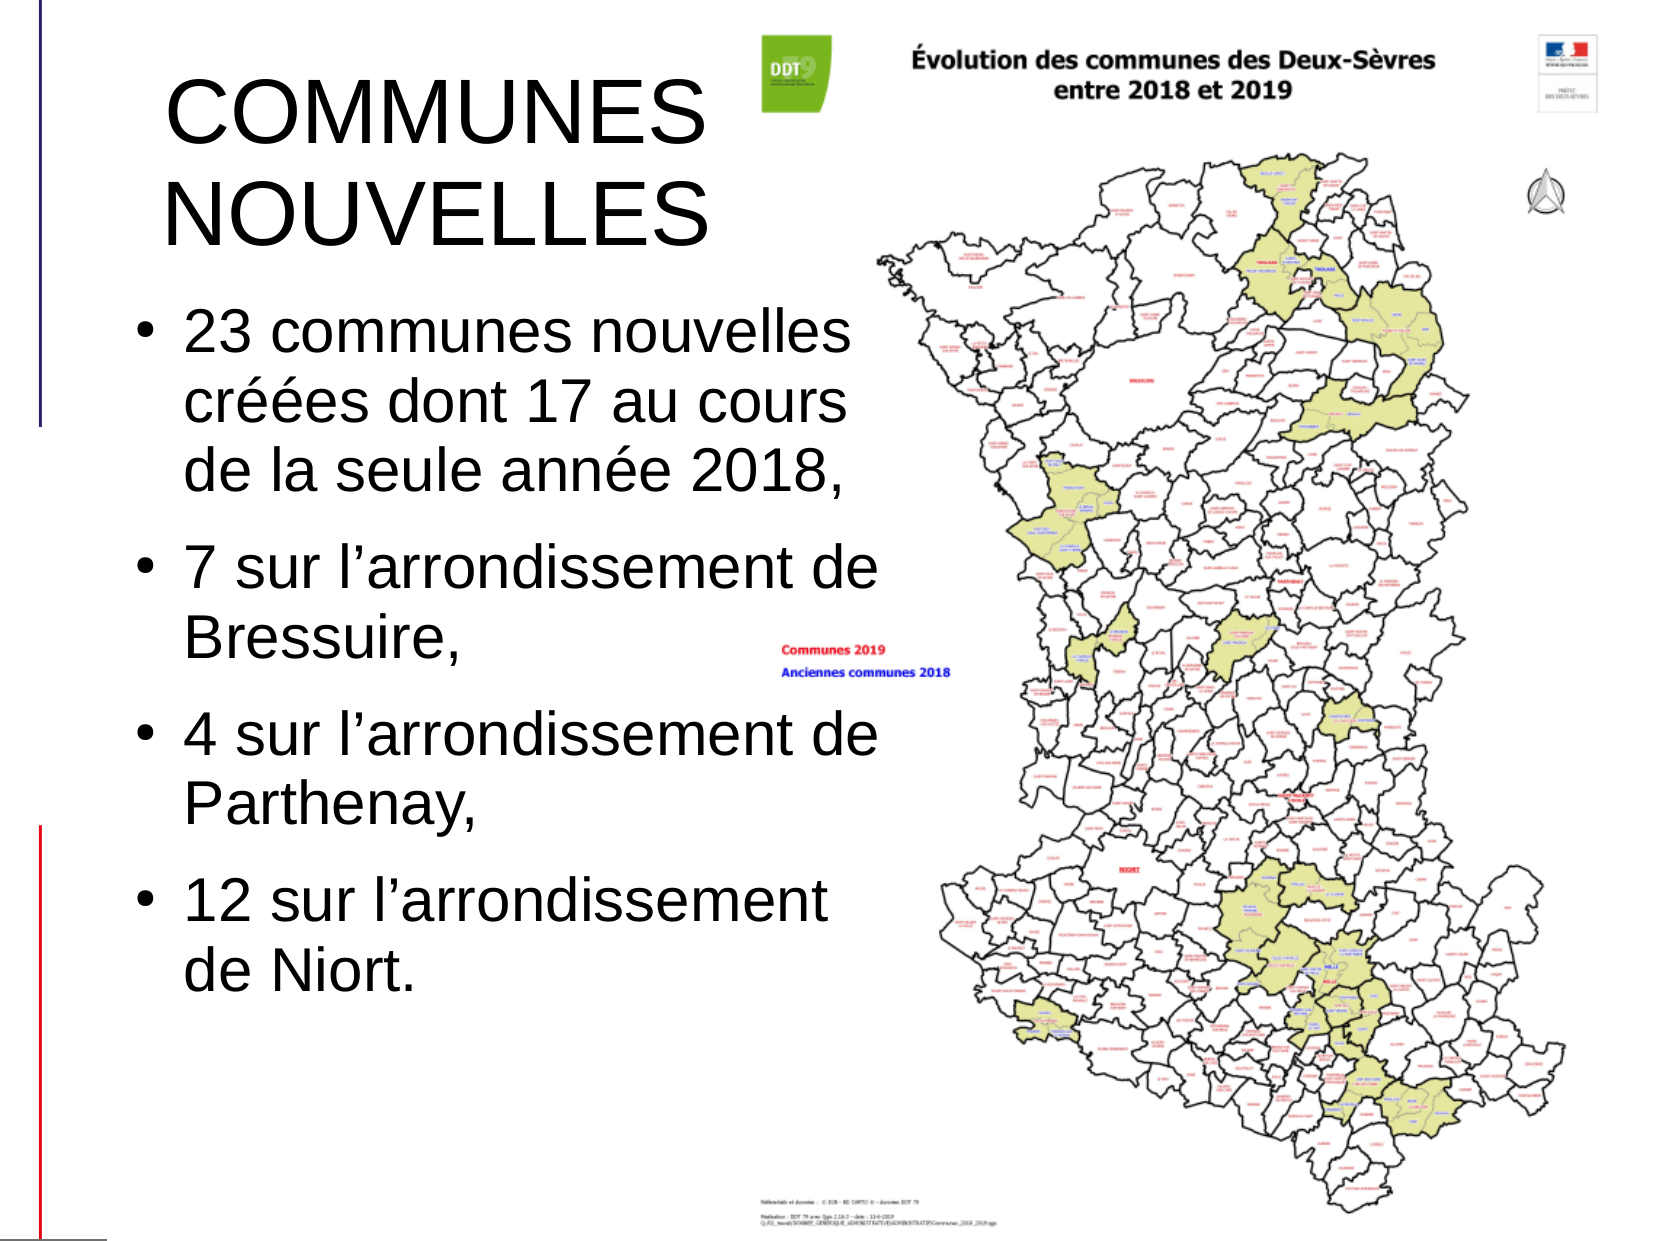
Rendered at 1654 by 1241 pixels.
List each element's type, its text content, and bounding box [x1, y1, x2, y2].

list 23 communes nouvelles créées dont 17 au cours de la seule année 2018, 7 sur l’arrondissement de Bressuire, 4 sur l’arrondissement de Parthenay, 12 sur l’arrondissement de Niort. [118, 296, 898, 1016]
picture [0, 0, 107, 1241]
picture [746, 23, 1601, 1241]
title COMMUNES NOUVELLES [107, 59, 746, 267]
